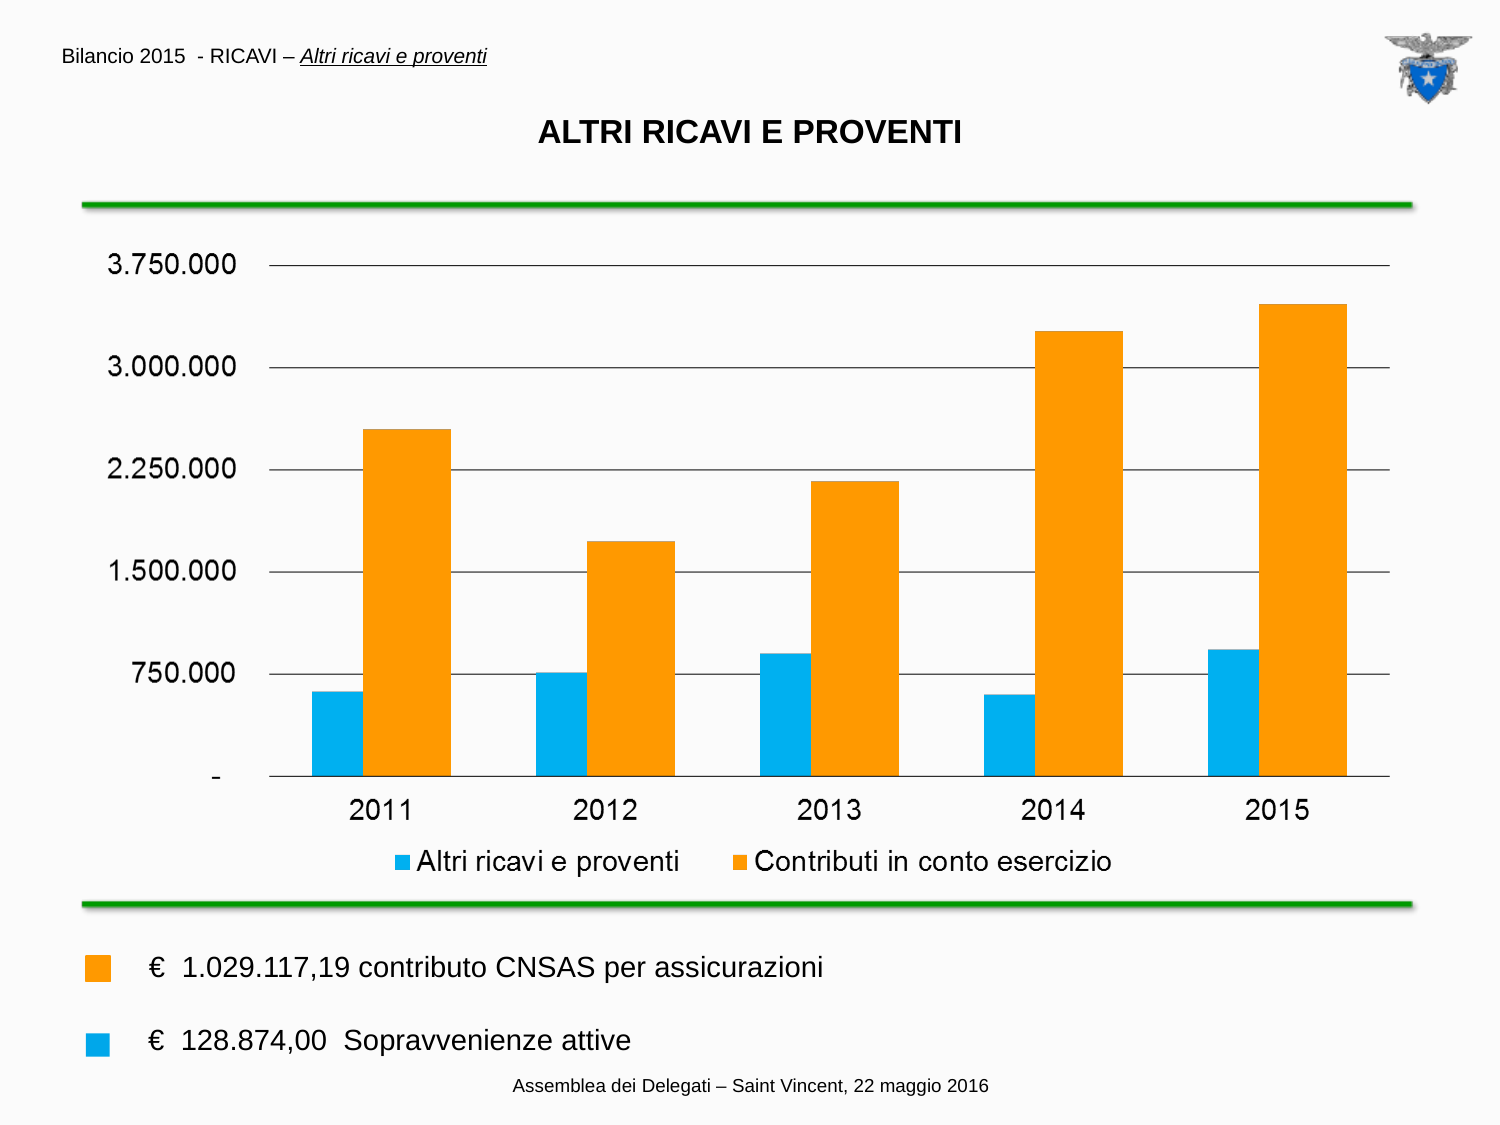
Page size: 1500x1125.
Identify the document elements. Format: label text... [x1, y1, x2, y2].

text_box € 1.029.117,19 contributo CNSAS per assicurazioni [117, 940, 1313, 991]
picture [1382, 29, 1477, 112]
text_box Assemblea dei Delegati – Saint Vincent, 22 maggio 2016 [263, 1066, 1238, 1105]
text_box € 128.874,00 Sopravvenienze attive [108, 1013, 1438, 1065]
picture [85, 955, 111, 982]
text_box [85, 1033, 108, 1057]
text_box ALTRI RICAVI E PROVENTI [259, 109, 1241, 151]
text_box Bilancio 2015 - RICAVI – Altri ricavi e proventi [46, 35, 715, 76]
picture [76, 162, 1424, 920]
